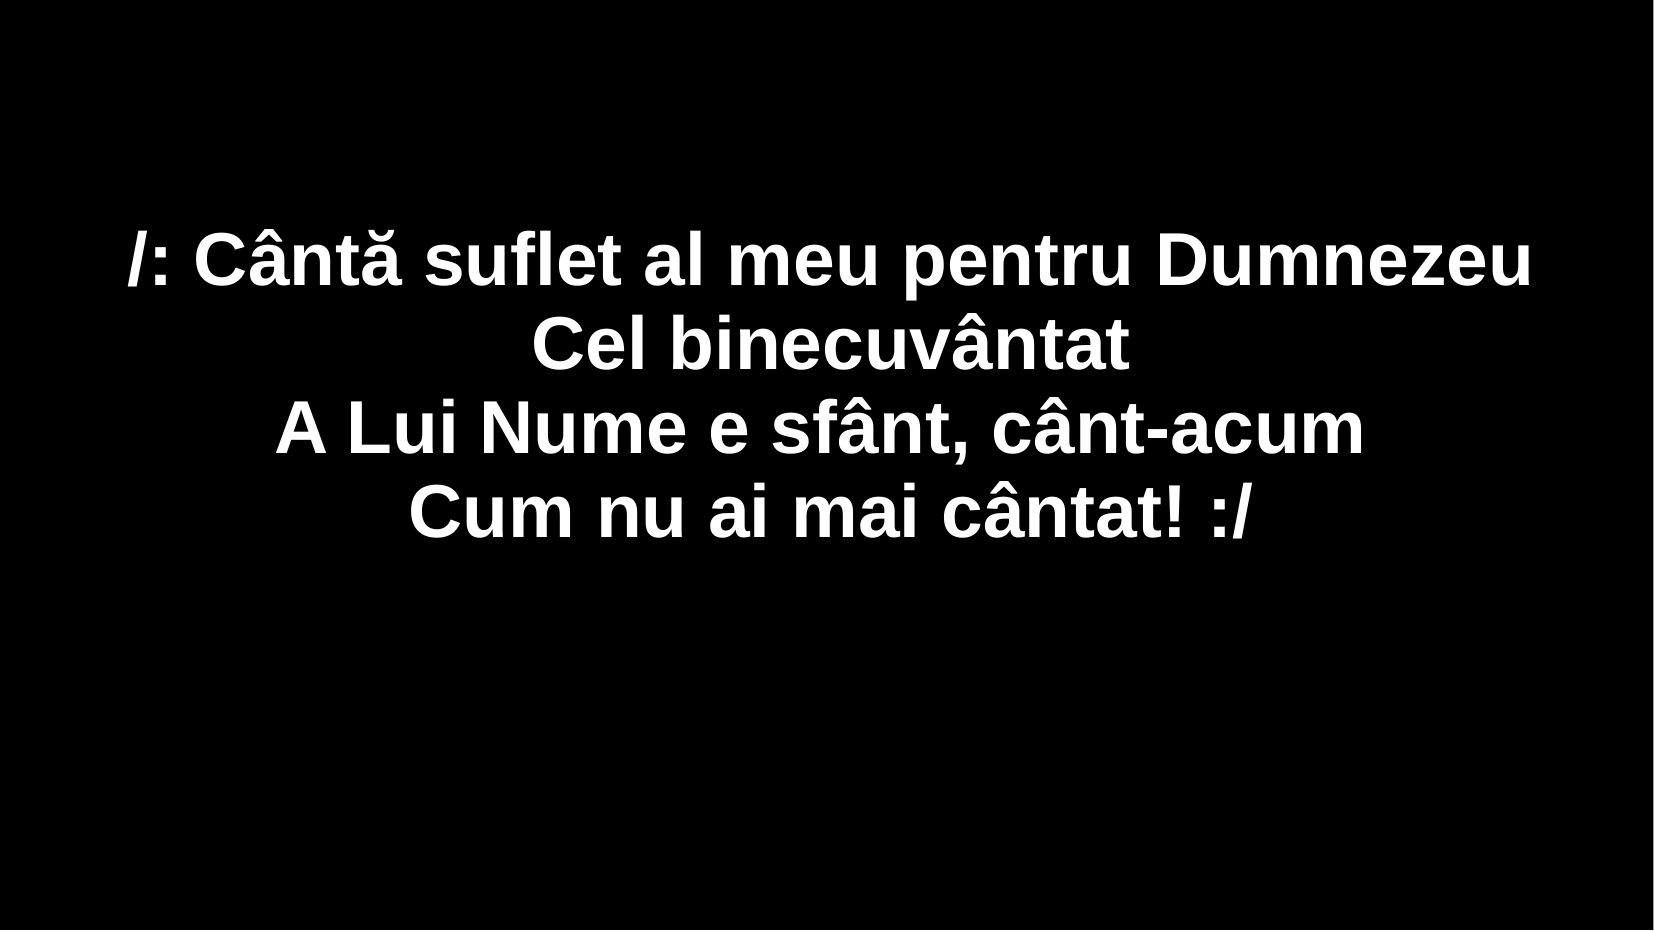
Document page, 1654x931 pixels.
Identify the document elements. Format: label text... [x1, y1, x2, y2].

subtitle /: Cântă suflet al meu pentru Dumnezeu Cel binecuvântat A Lui Nume e sfânt, cânt-acum Cum nu ai mai cântat! :/ [87, 157, 1576, 697]
